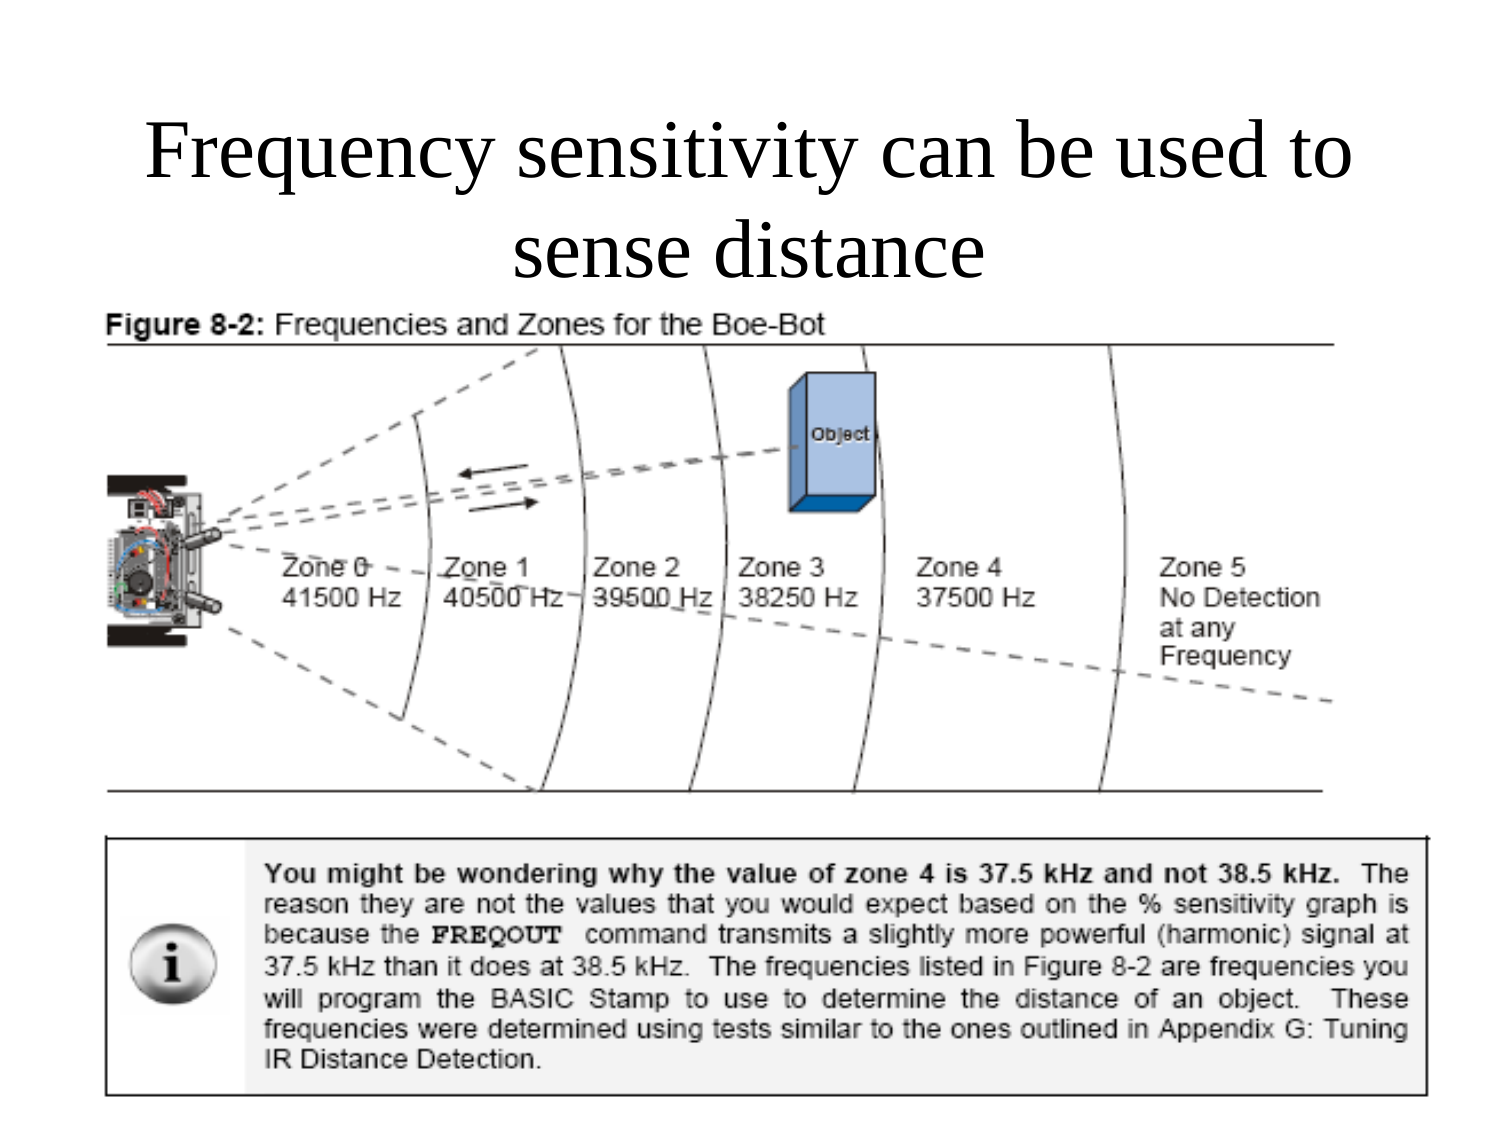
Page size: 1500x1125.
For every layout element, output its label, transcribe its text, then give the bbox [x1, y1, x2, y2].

picture [37, 301, 1463, 1125]
title Frequency sensitivity can be used to sense distance [112, 86, 1388, 301]
